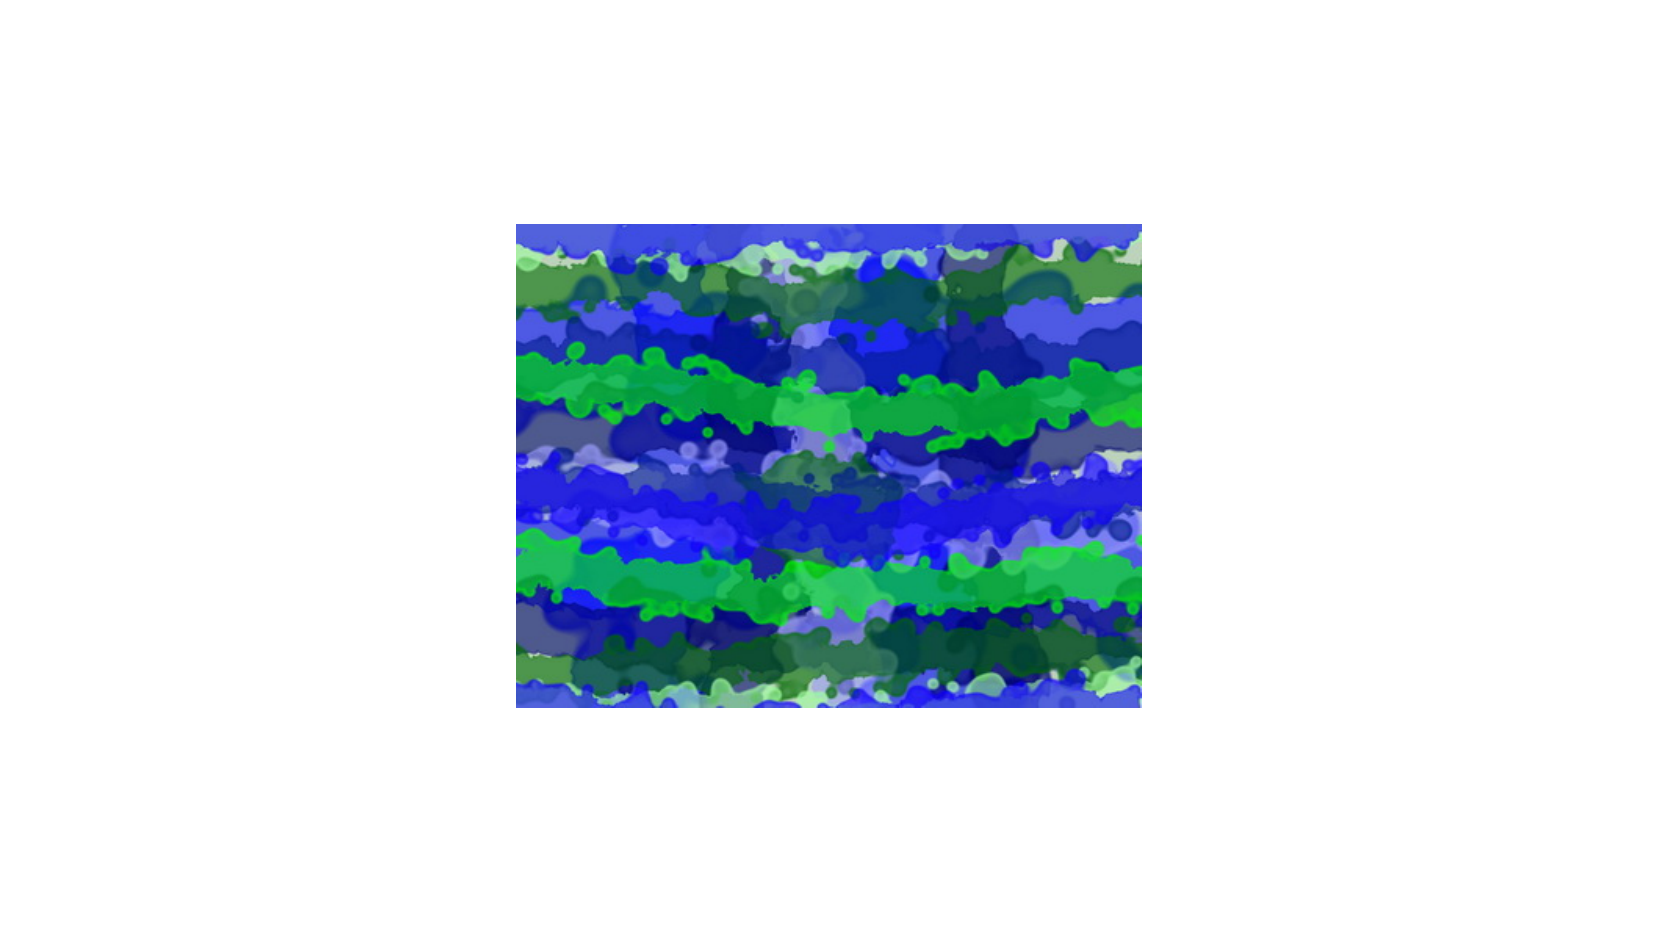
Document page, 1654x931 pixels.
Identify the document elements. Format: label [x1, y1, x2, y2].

picture [516, 224, 1142, 708]
